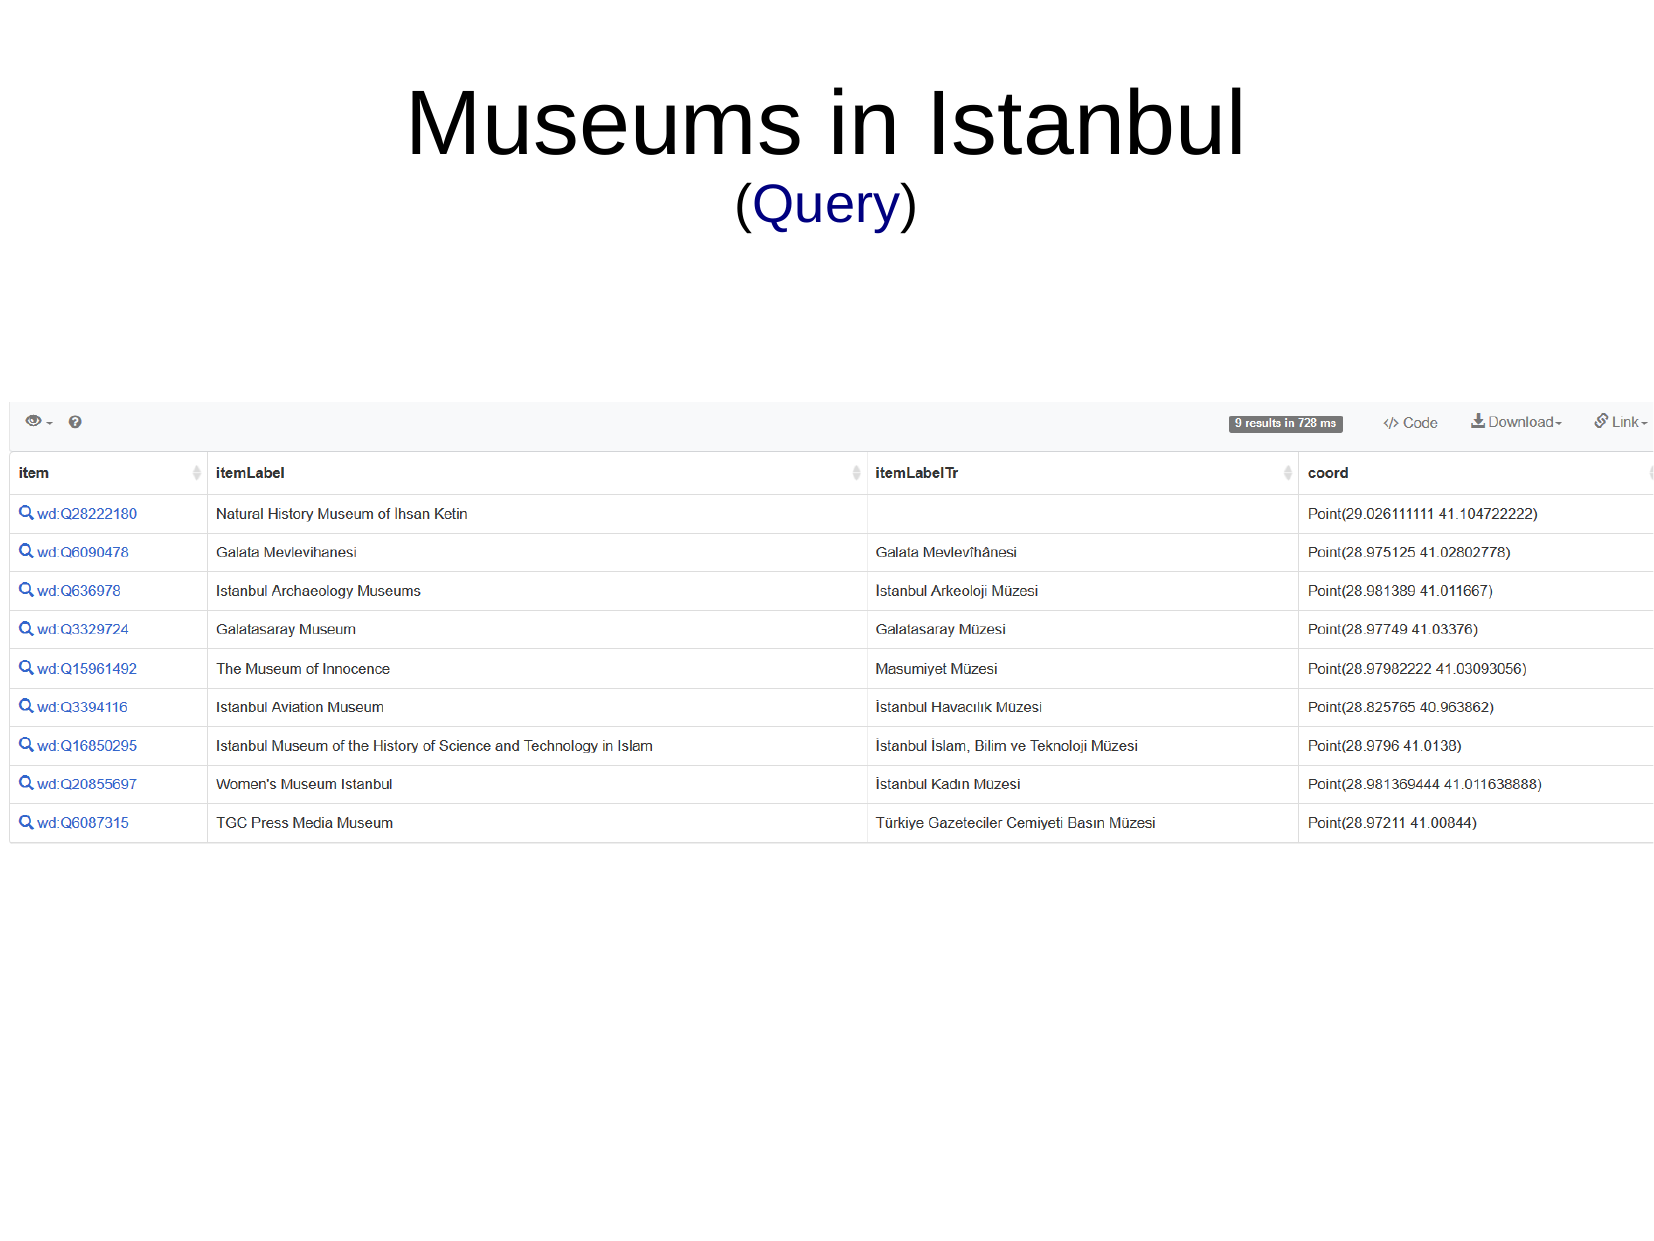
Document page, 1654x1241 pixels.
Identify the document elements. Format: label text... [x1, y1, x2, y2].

picture [9, 402, 1654, 844]
title Museums in Istanbul (Query) [82, 49, 1571, 257]
